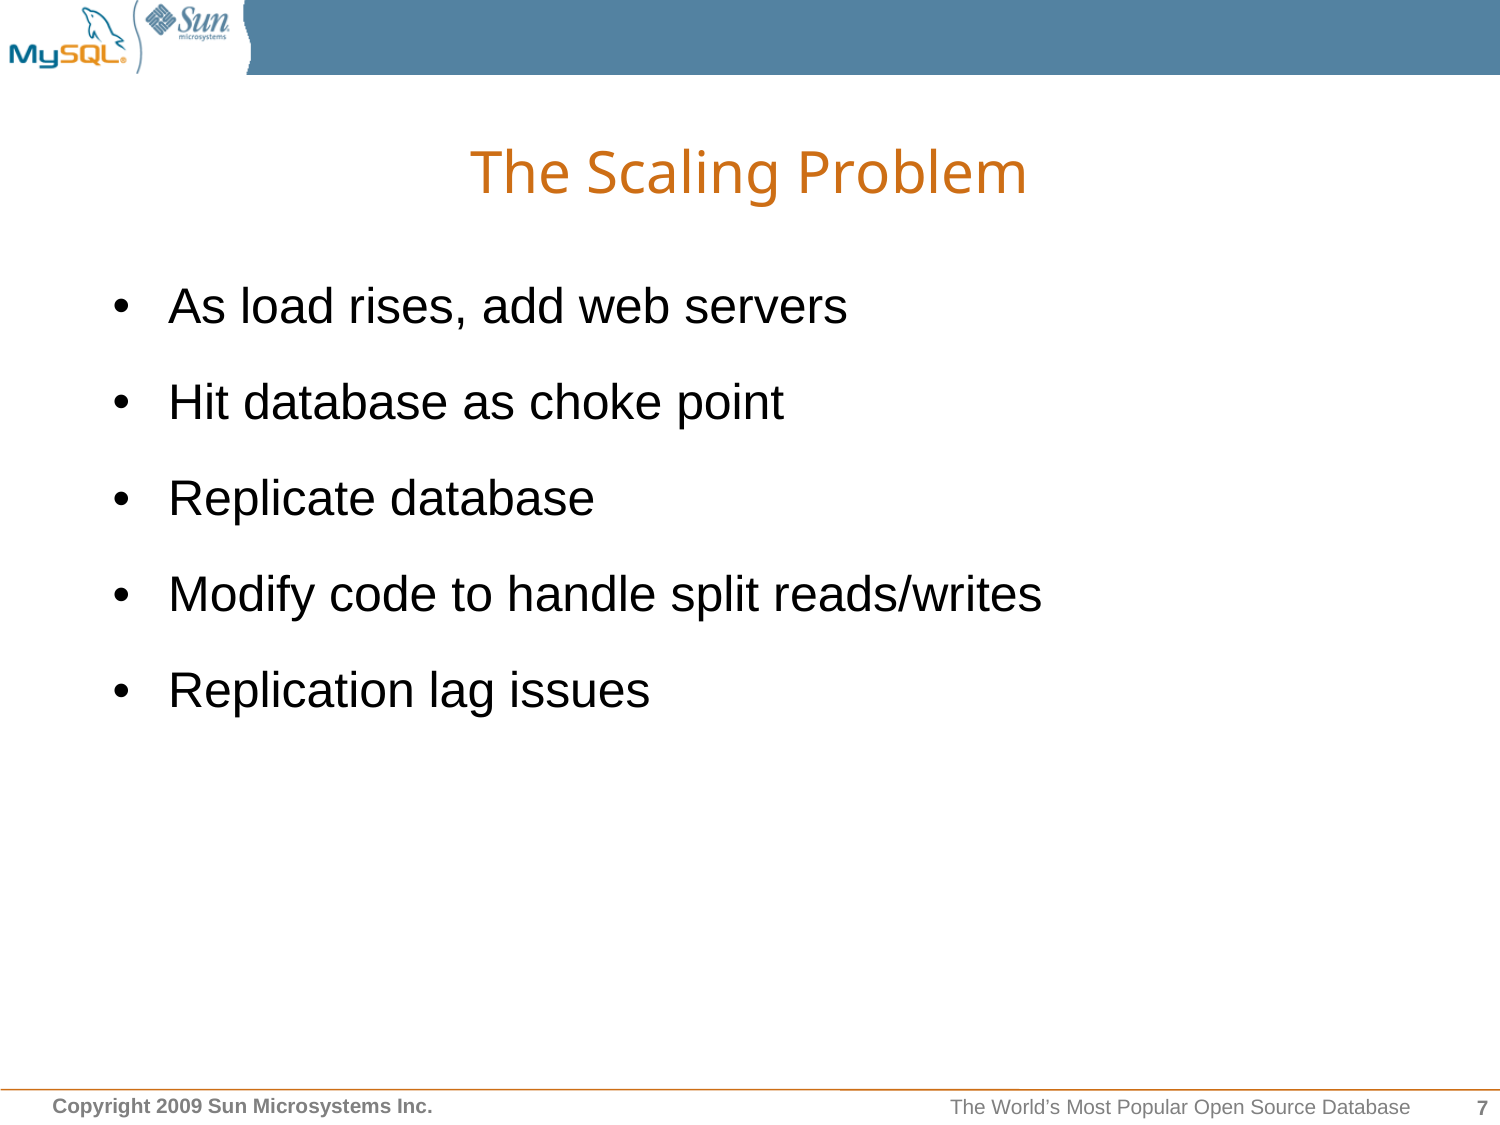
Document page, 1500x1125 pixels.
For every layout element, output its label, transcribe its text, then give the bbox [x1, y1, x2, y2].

list As load rises, add web servers Hit database as choke point Replicate database Modify code to handle split reads/writes Replication lag issues [112, 249, 1387, 1113]
title The Scaling Problem [0, 87, 1500, 225]
picture [0, 0, 1500, 75]
